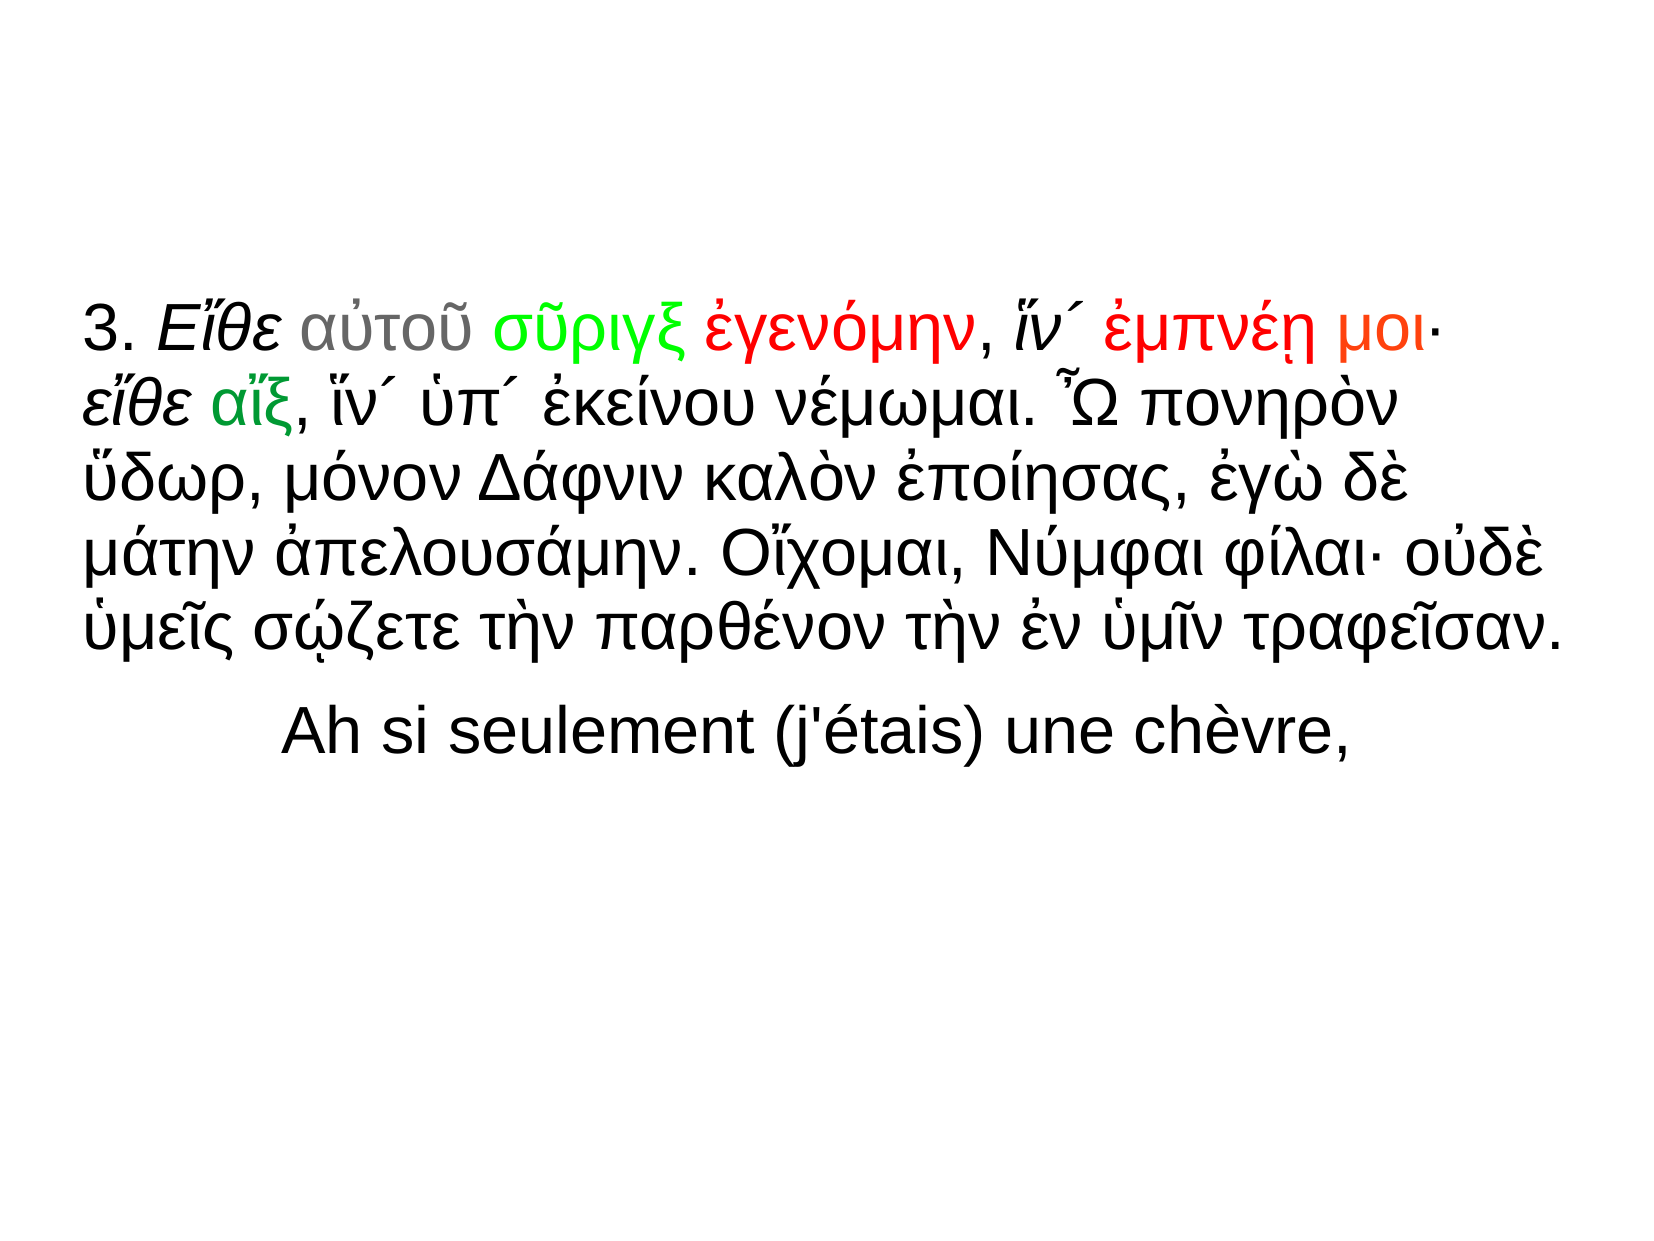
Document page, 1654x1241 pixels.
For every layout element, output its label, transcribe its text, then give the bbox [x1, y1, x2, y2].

list 3. Εἴθε αὐτοῦ σῦριγξ ἐγενόμην, ἵν´ ἐμπνέῃ μοι· εἴθε αἴξ, ἵν´ ὑπ´ ἐκείνου νέμωμαι. Ὦ πονηρὸν ὕδωρ, μόνον Δάφνιν καλὸν ἐποίησας, ἐγὼ δὲ μάτην ἀπελουσάμην. Οἴχομαι, Νύμφαι φίλαι· οὐδὲ ὑμεῖς σῴζετε τὴν παρθένον τὴν ἐν ὑμῖν τραφεῖσαν. Ah si seulement (j'étais) une chèvre, [82, 290, 1571, 1109]
